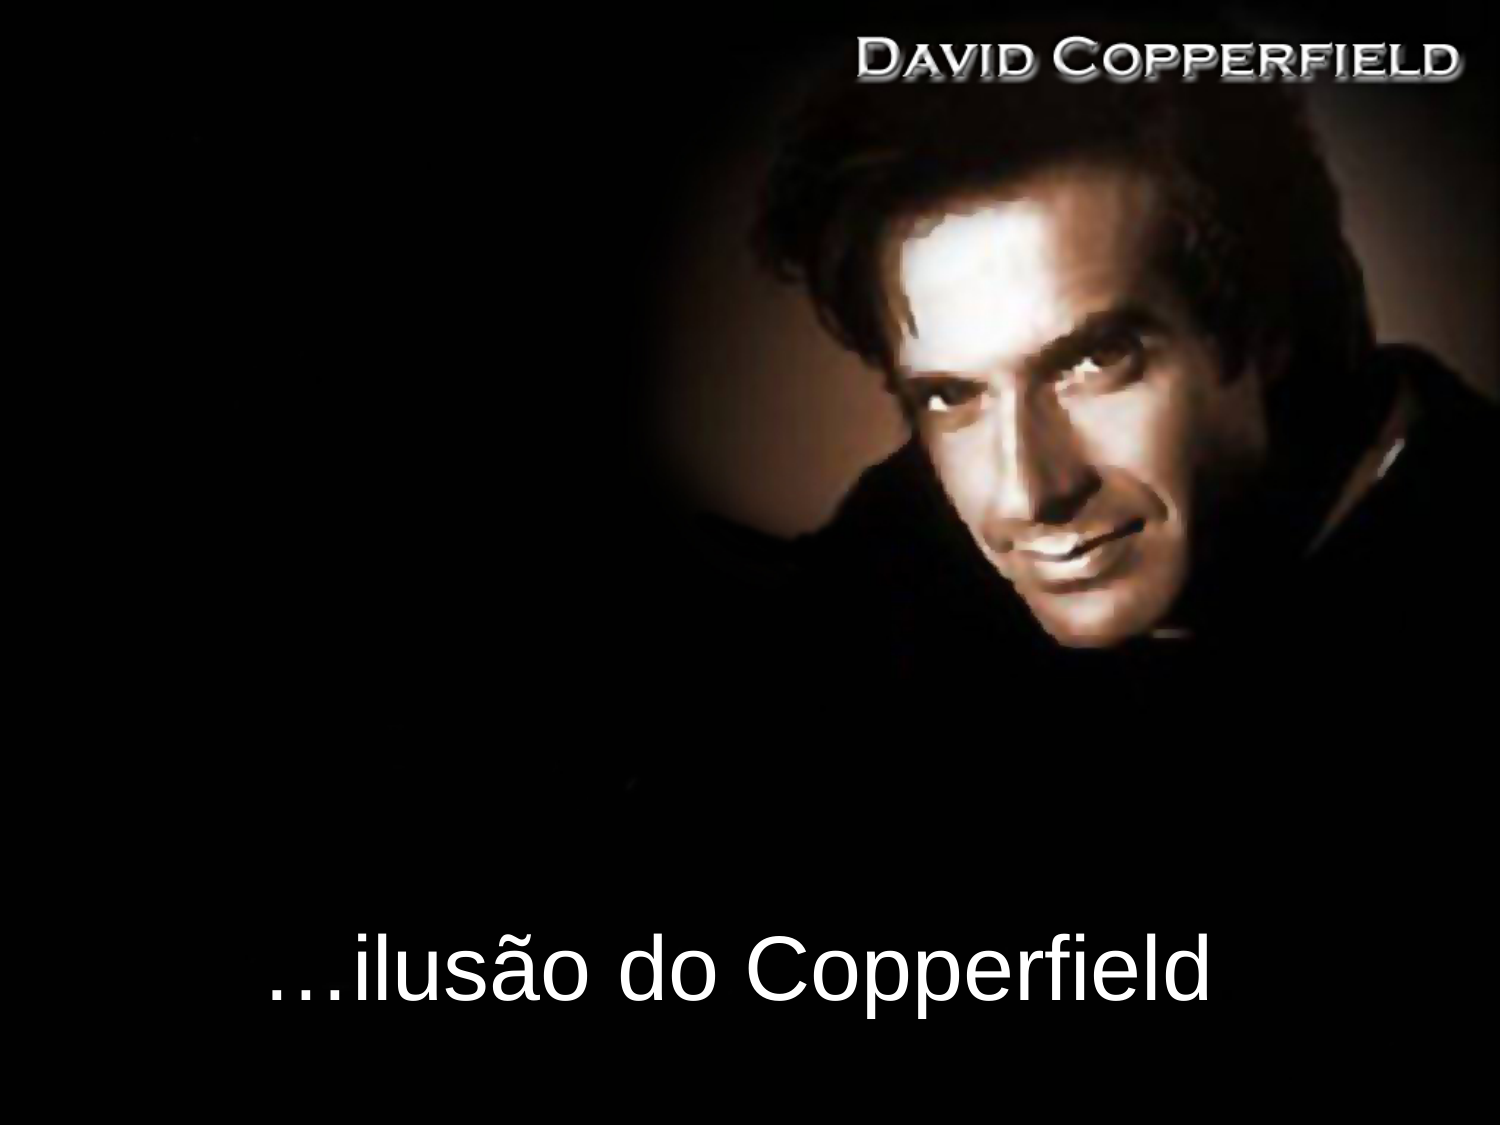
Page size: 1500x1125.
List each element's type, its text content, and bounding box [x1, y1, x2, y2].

title …ilusão do Copperfield. [112, 874, 1388, 1063]
picture [0, 0, 1500, 1125]
